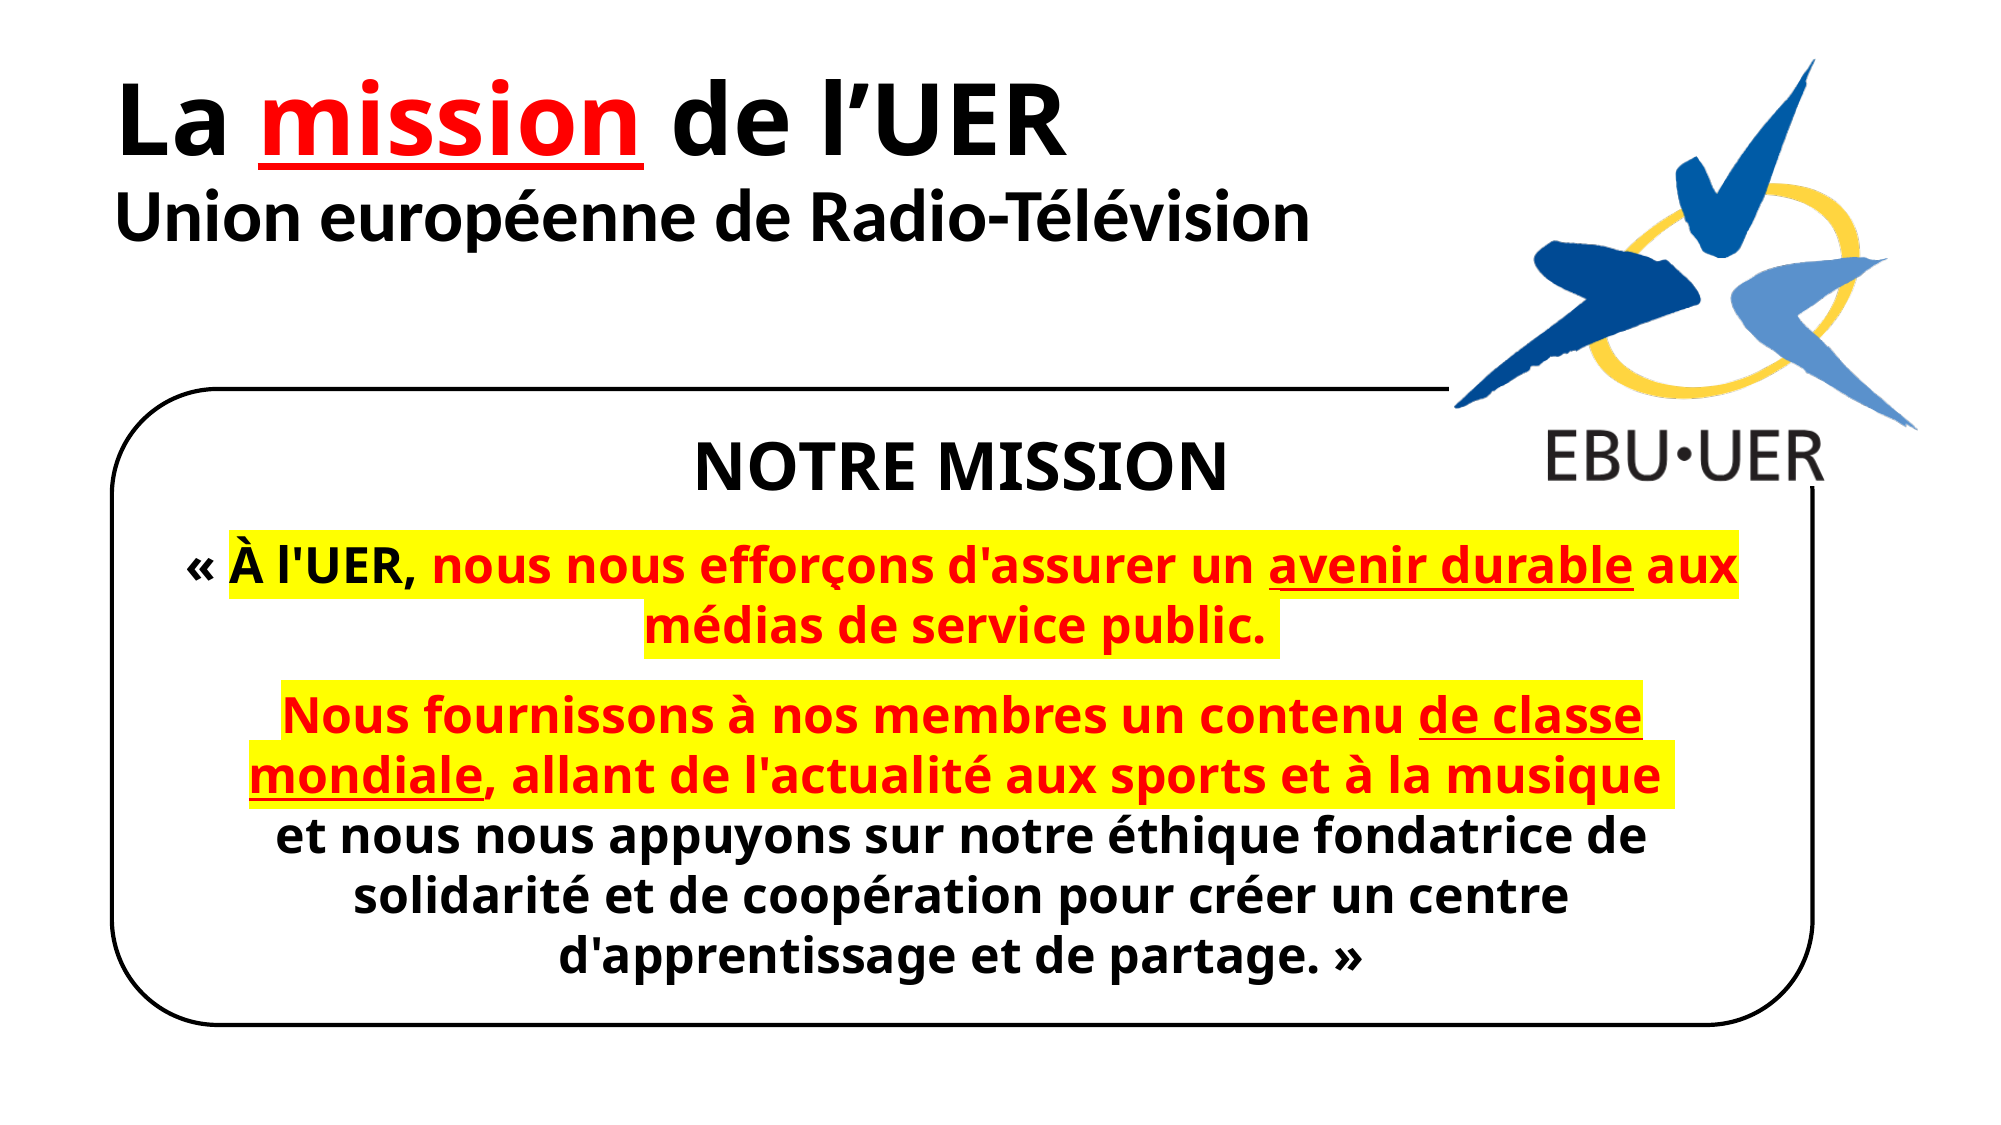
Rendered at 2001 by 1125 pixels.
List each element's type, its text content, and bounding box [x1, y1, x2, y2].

title La mission de l’UER Union européenne de Radio-Télévision [99, 54, 1449, 272]
picture [1449, 54, 1923, 486]
text_box Notre mission « À l'UER, nous nous efforçons d'assurer un avenir durable aux médias de service public. Nous fournissons à nos membres un contenu de classe mondiale, allant de l'actualité aux sports et à la musique et nous nous appuyons sur notre éthique fondatrice de solidarité et de coopération pour créer un centre d'apprentissage et de partage. » [159, 416, 1765, 998]
